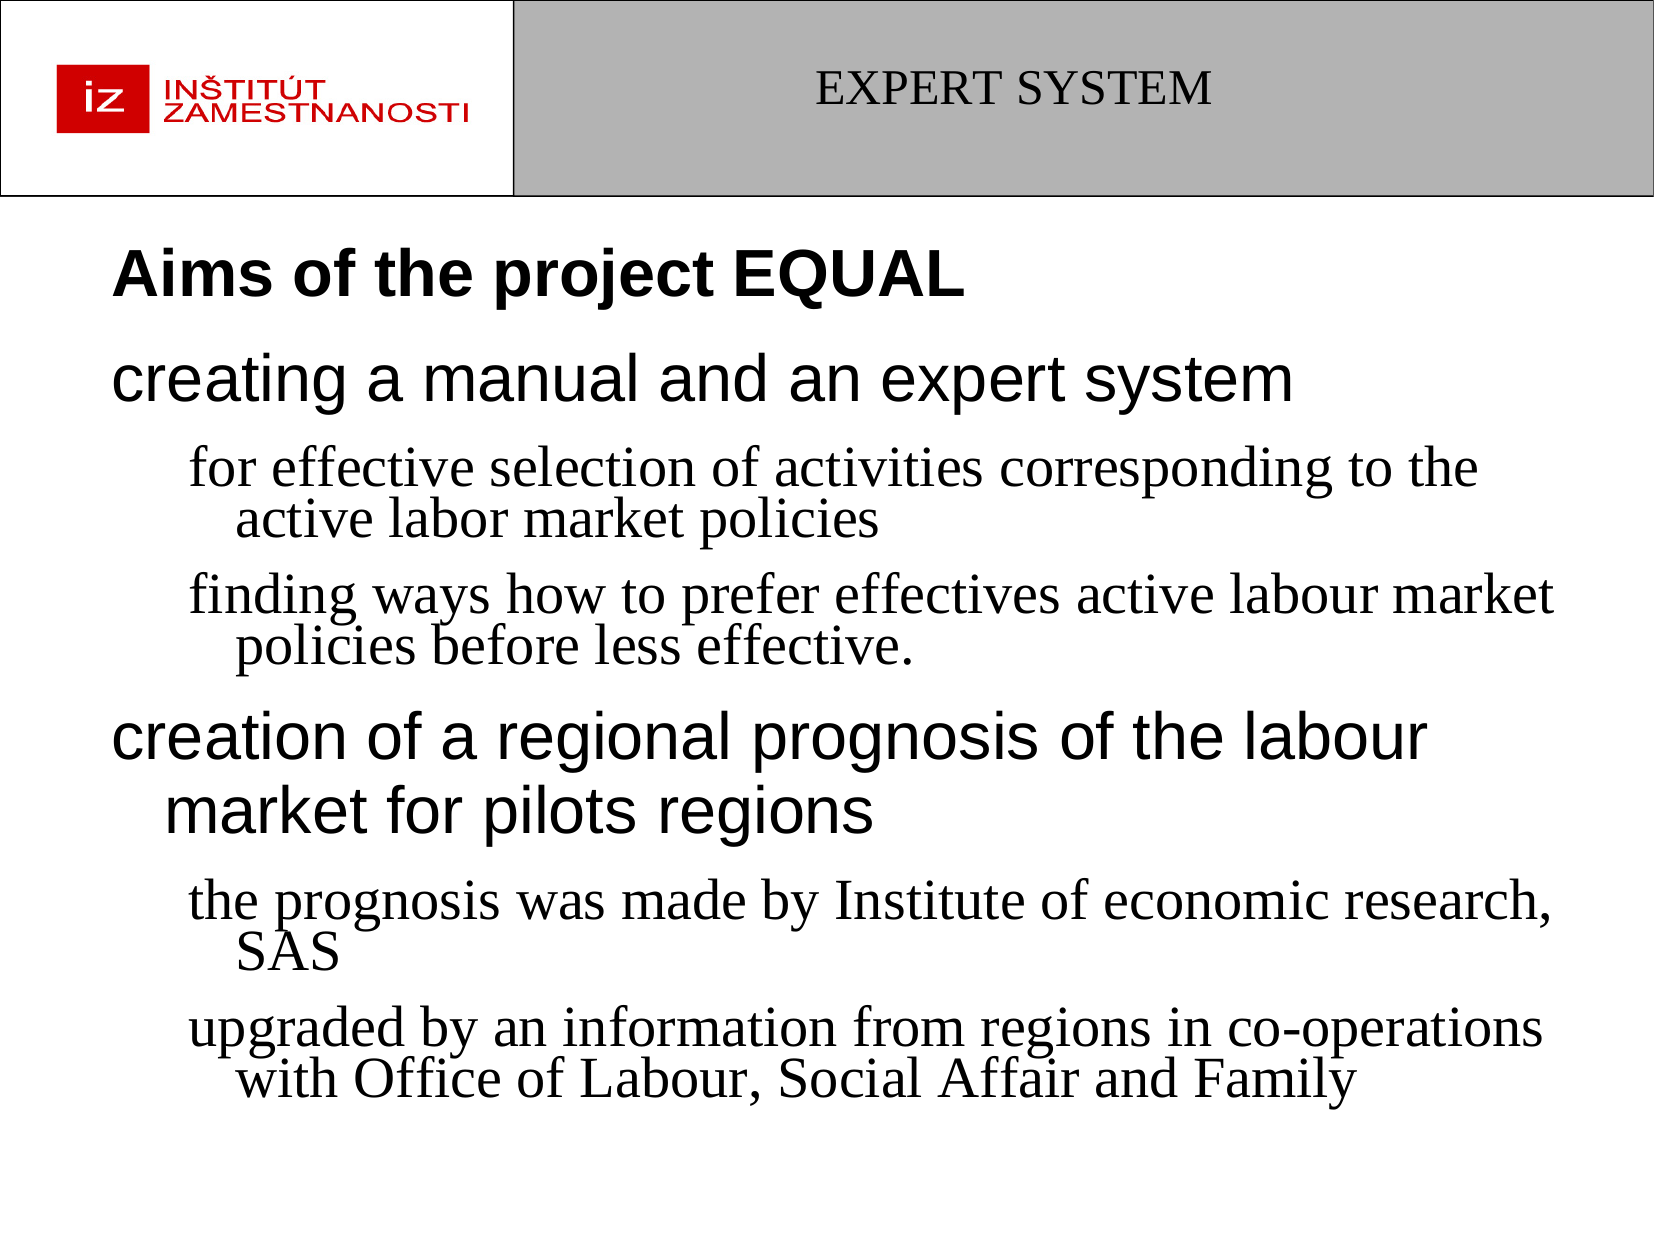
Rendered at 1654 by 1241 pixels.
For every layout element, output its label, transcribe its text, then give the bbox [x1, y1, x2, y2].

text_box EXPERT SYSTEM [800, 59, 1329, 130]
text_box [0, 0, 1654, 197]
list Aims of the project EQUAL creating a manual and an expert system for effective selection of activities corresponding to the active labor market policies finding ways how to prefer effectives active labour market policies before less effective. creation of a regional prognosis of the labour market for pilots regions the prognosis was made by Institute of economic research, SAS upgraded by an information from regions in co-operations with Office of Labour, Social Affair and Family [94, 236, 1595, 1109]
picture [5, 5, 513, 190]
